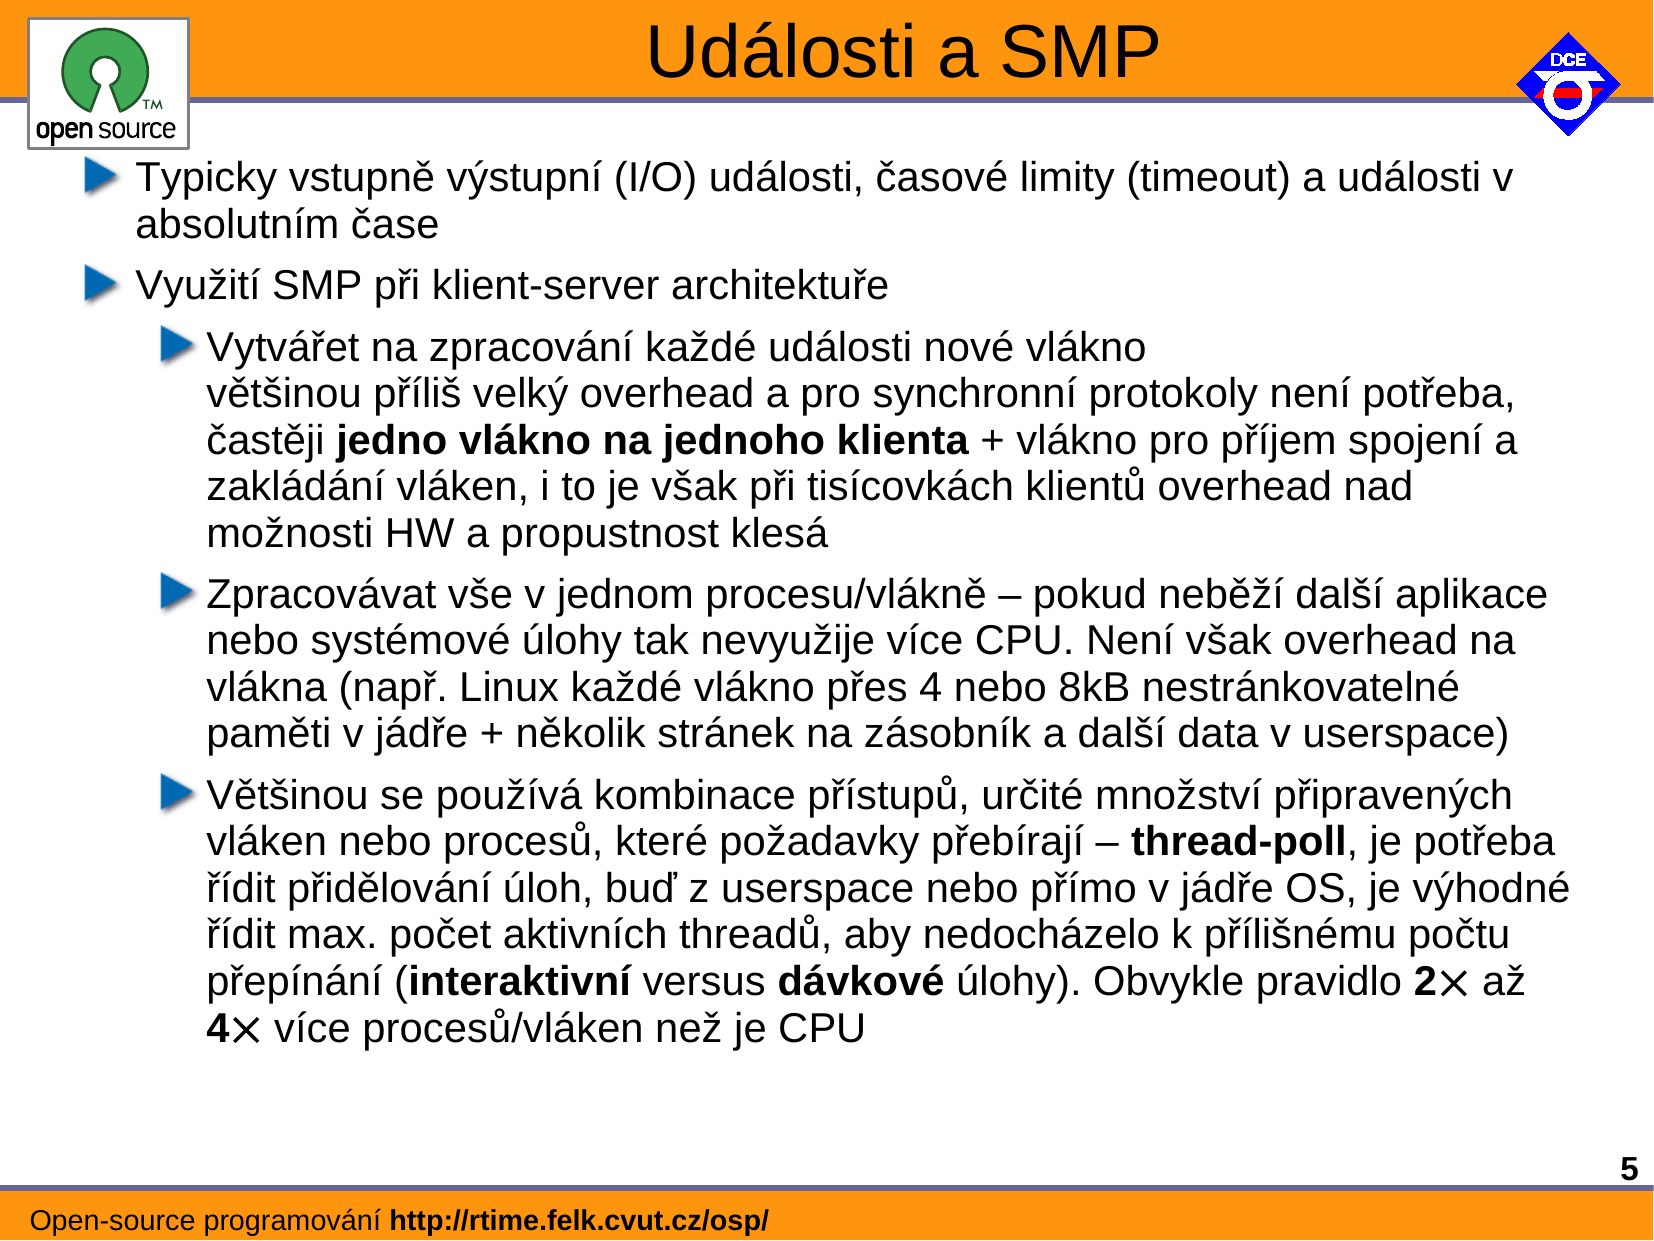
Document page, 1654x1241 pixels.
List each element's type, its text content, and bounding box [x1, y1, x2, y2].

list Typicky vstupně výstupní (I/O) události, časové limity (timeout) a události v absolutním čase Využití SMP při klient-server architektuře Vytvářet na zpracování každé události nové vlákno většinou příliš velký overhead a pro synchronní protokoly není potřeba, častěji jedno vlákno na jednoho klienta + vlákno pro příjem spojení a zakládání vláken, i to je však při tisícovkách klientů overhead nad možnosti HW a propustnost klesá Zpracovávat vše v jednom procesu/vlákně – pokud neběží další aplikace nebo systémové úlohy tak nevyužije více CPU. Není však overhead na vlákna (např. Linux každé vlákno přes 4 nebo 8kB nestránkovatelné paměti v jádře + několik stránek na zásobník a další data v userspace) Většinou se používá kombinace přístupů, určité množství připravených vláken nebo procesů, které požadavky přebírají – thread-poll, je potřeba řídit přidělování úloh, buď z userspace nebo přímo v jádře OS, je výhodné řídit max. počet aktivních threadů, aby nedocházelo k přílišnému počtu přepínání (interaktivní versus dávkové úlohy). Obvykle pravidlo 2 až 4 více procesů/vláken než je CPU [64, 153, 1588, 1159]
title Události a SMP [178, 4, 1631, 98]
